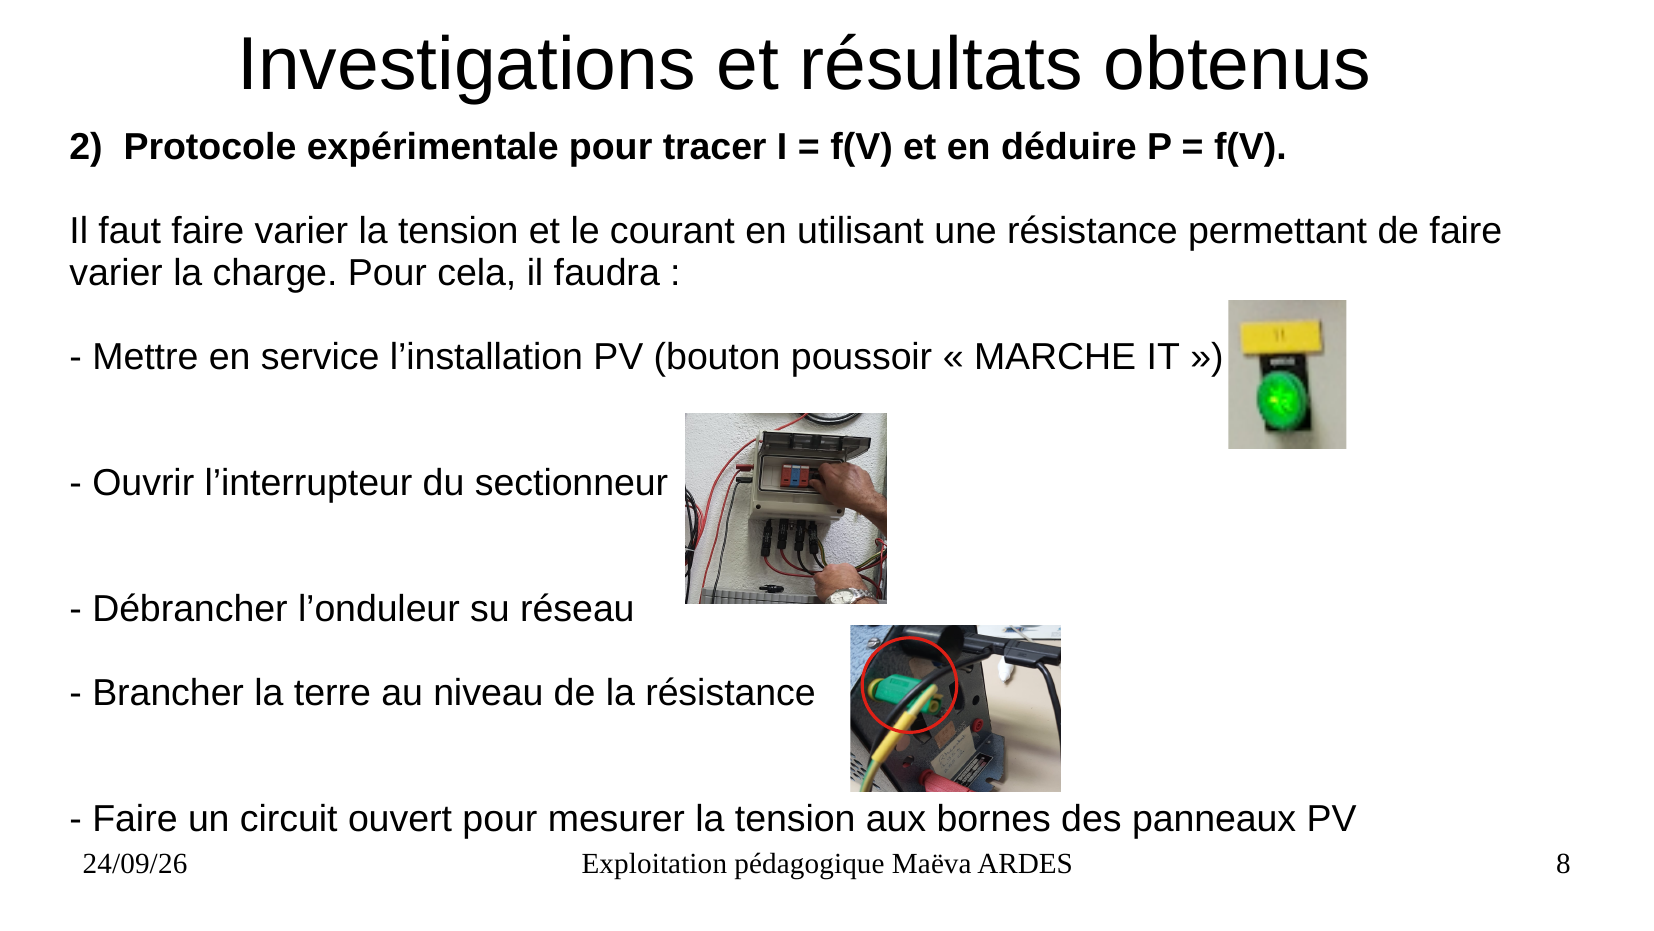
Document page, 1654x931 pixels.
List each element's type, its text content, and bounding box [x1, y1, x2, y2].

picture [1228, 300, 1347, 449]
text_box 2) Protocole expérimentale pour tracer I = f(V) et en déduire P = f(V). Il faut faire varier la tension et le courant en utilisant une résistance permettant de faire varier la charge. Pour cela, il faudra : - Mettre en service l’installation PV (bouton poussoir « MARCHE IT ») - Ouvrir l’interrupteur du sectionneur - Débrancher l’onduleur su réseau - Brancher la terre au niveau de la résistance - Faire un circuit ouvert pour mesurer la tension aux bornes des panneaux PV [54, 118, 1583, 931]
title Investigations et résultats obtenus [70, 11, 1559, 118]
picture [850, 625, 1061, 792]
picture [685, 413, 887, 604]
